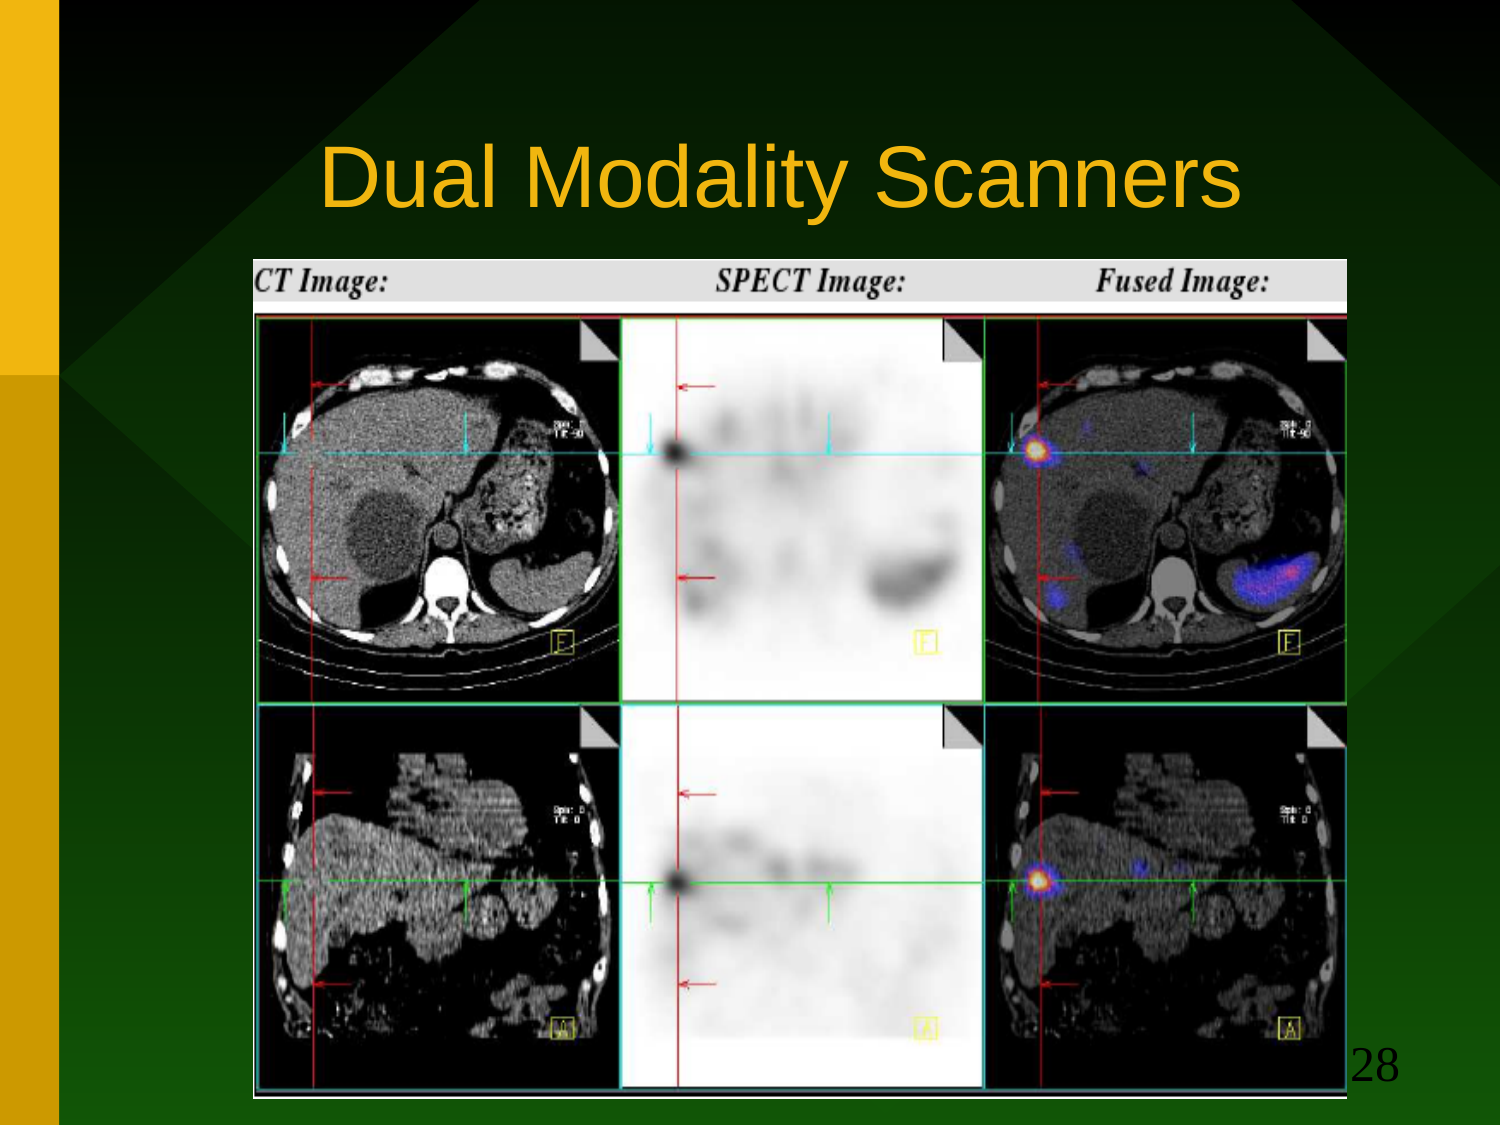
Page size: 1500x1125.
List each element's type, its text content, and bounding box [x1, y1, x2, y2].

title Dual Modality Scanners [99, 84, 1463, 279]
picture [253, 259, 1347, 1099]
